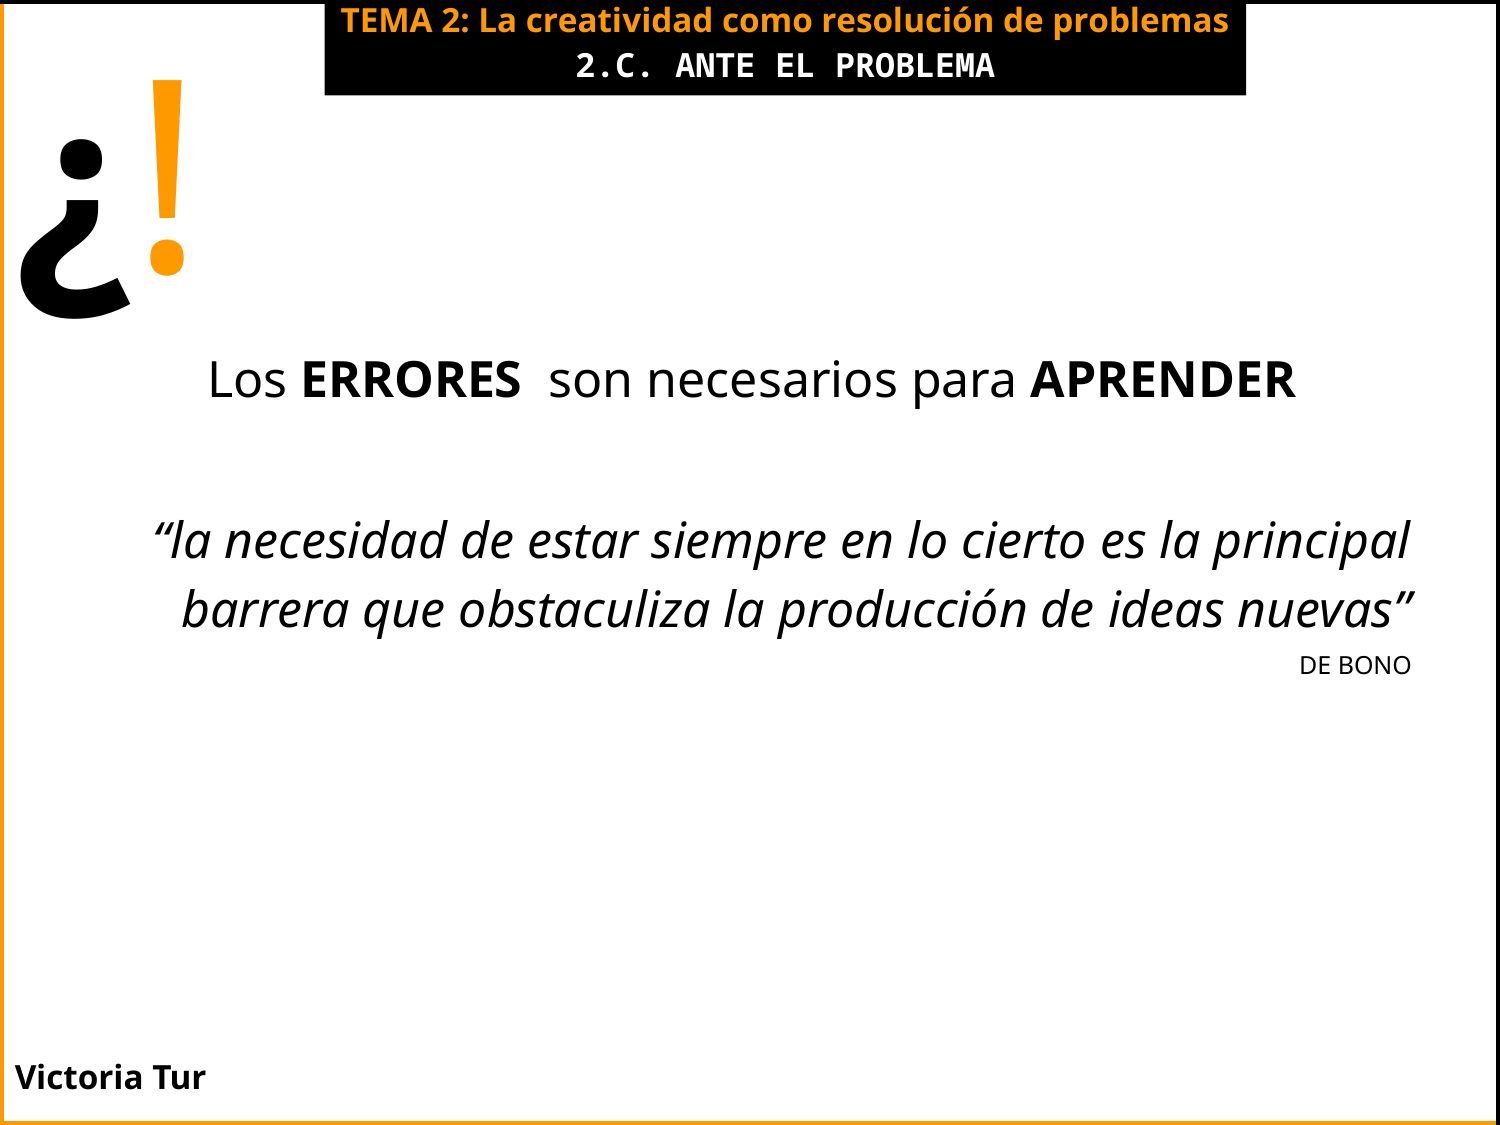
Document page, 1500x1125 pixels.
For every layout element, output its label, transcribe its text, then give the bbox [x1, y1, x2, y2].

list Los ERRORES son necesarios para APRENDER “la necesidad de estar siempre en lo cierto es la principal barrera que obstaculiza la producción de ideas nuevas” DE BONO [76, 255, 1427, 998]
